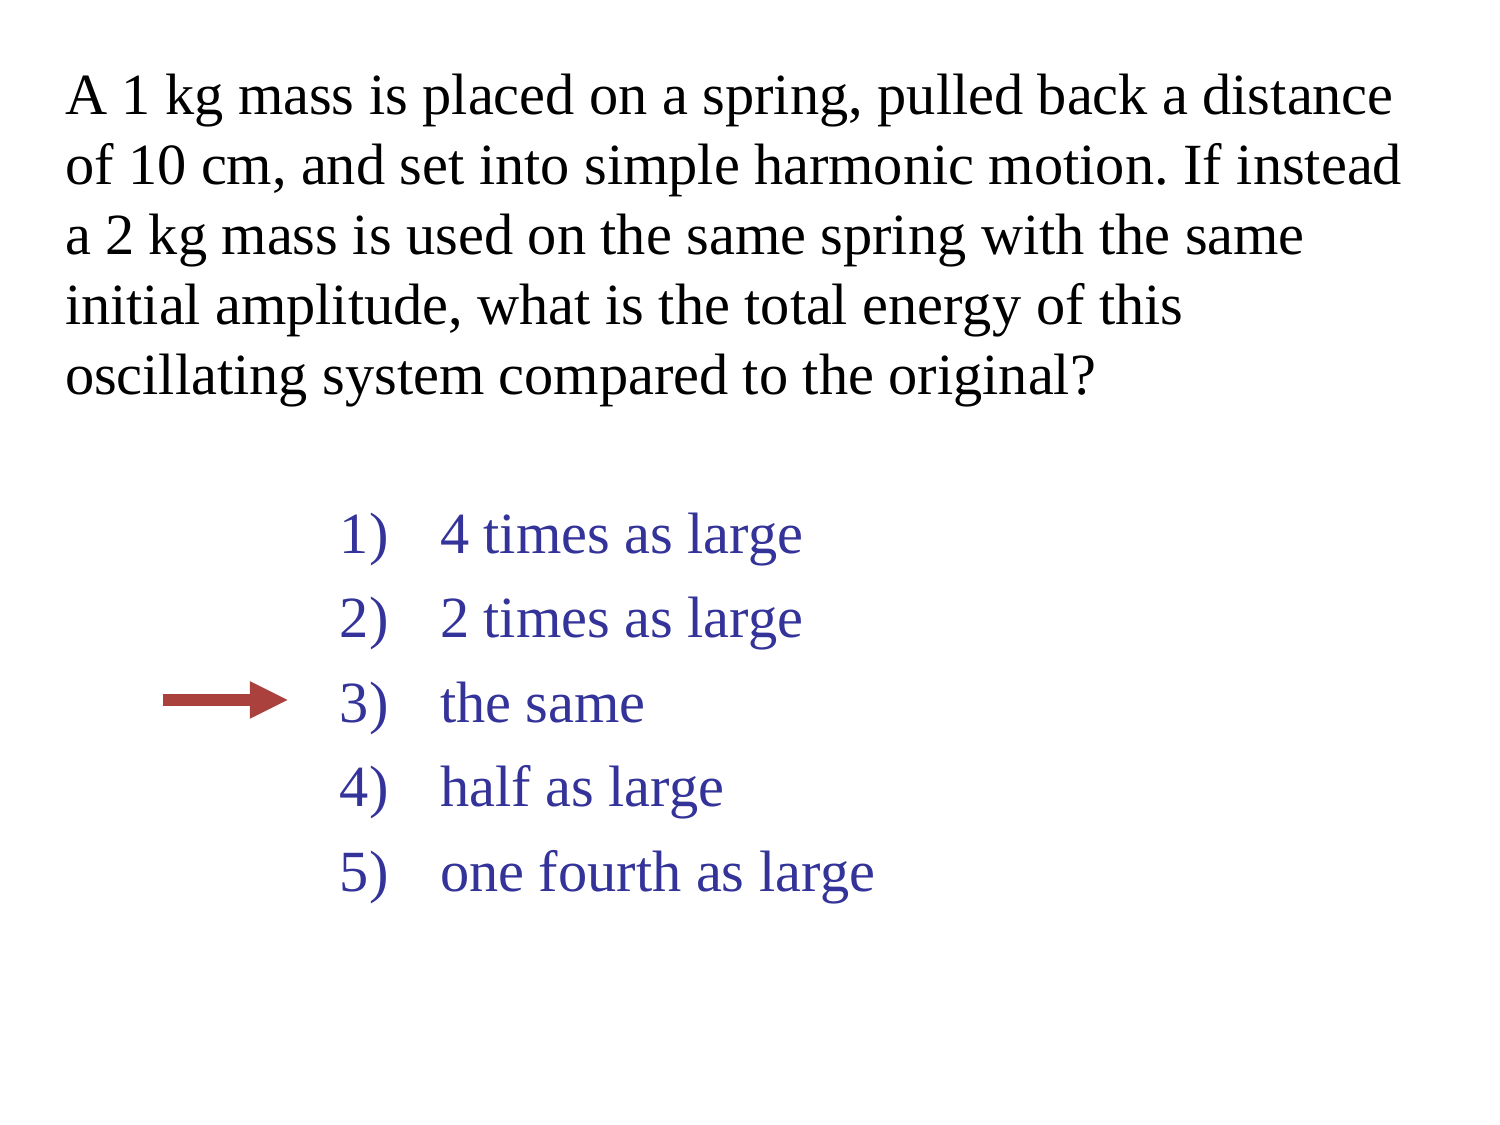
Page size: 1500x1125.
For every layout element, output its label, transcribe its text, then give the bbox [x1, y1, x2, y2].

list 4 times as large 2 times as large the same half as large one fourth as large [324, 487, 1200, 963]
title A 1 kg mass is placed on a spring, pulled back a distance of 10 cm, and set into simple harmonic motion. If instead a 2 kg mass is used on the same spring with the same initial amplitude, what is the total energy of this oscillating system compared to the original? [49, 24, 1438, 438]
